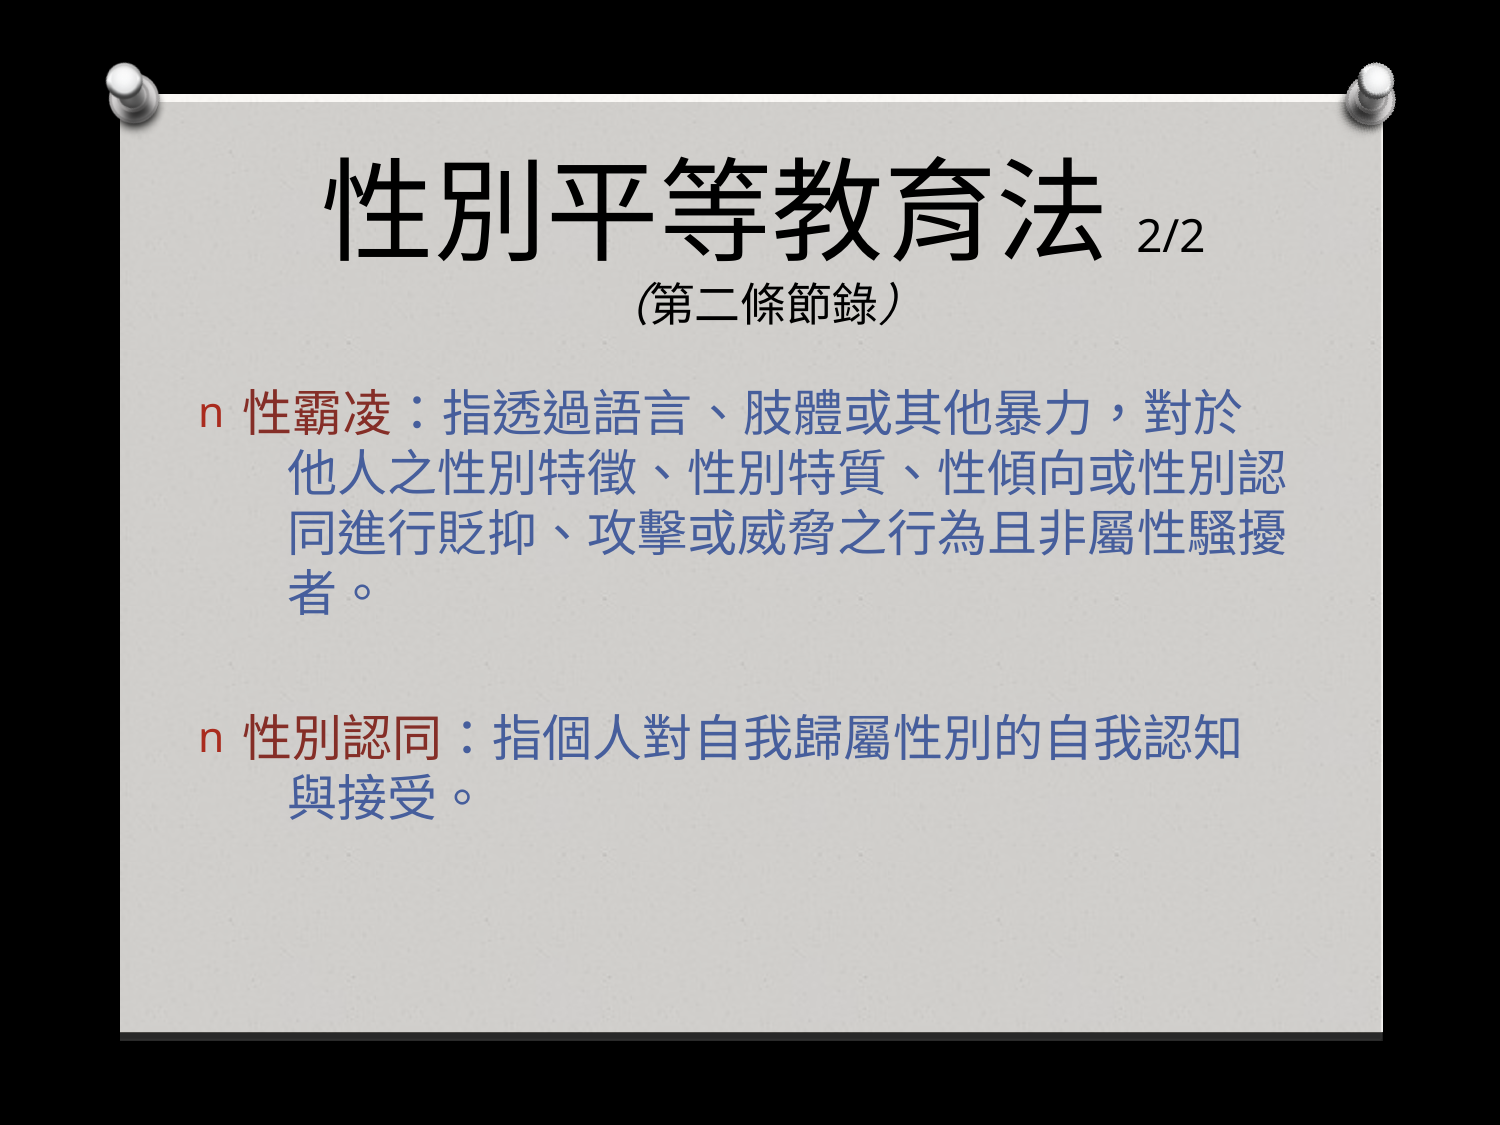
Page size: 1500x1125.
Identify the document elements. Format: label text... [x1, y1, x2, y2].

title 性別平等教育法2/2 （第二條節錄） [88, 125, 1440, 338]
list 性霸凌：指透過語言、肢體或其他暴力，對於他人之性別特徵、性別特質、性傾向或性別認同進行貶抑、攻擊或威脅之行為且非屬性騷擾者。 性別認同：指個人對自我歸屬性別的自我認知與接受。 [183, 373, 1306, 846]
